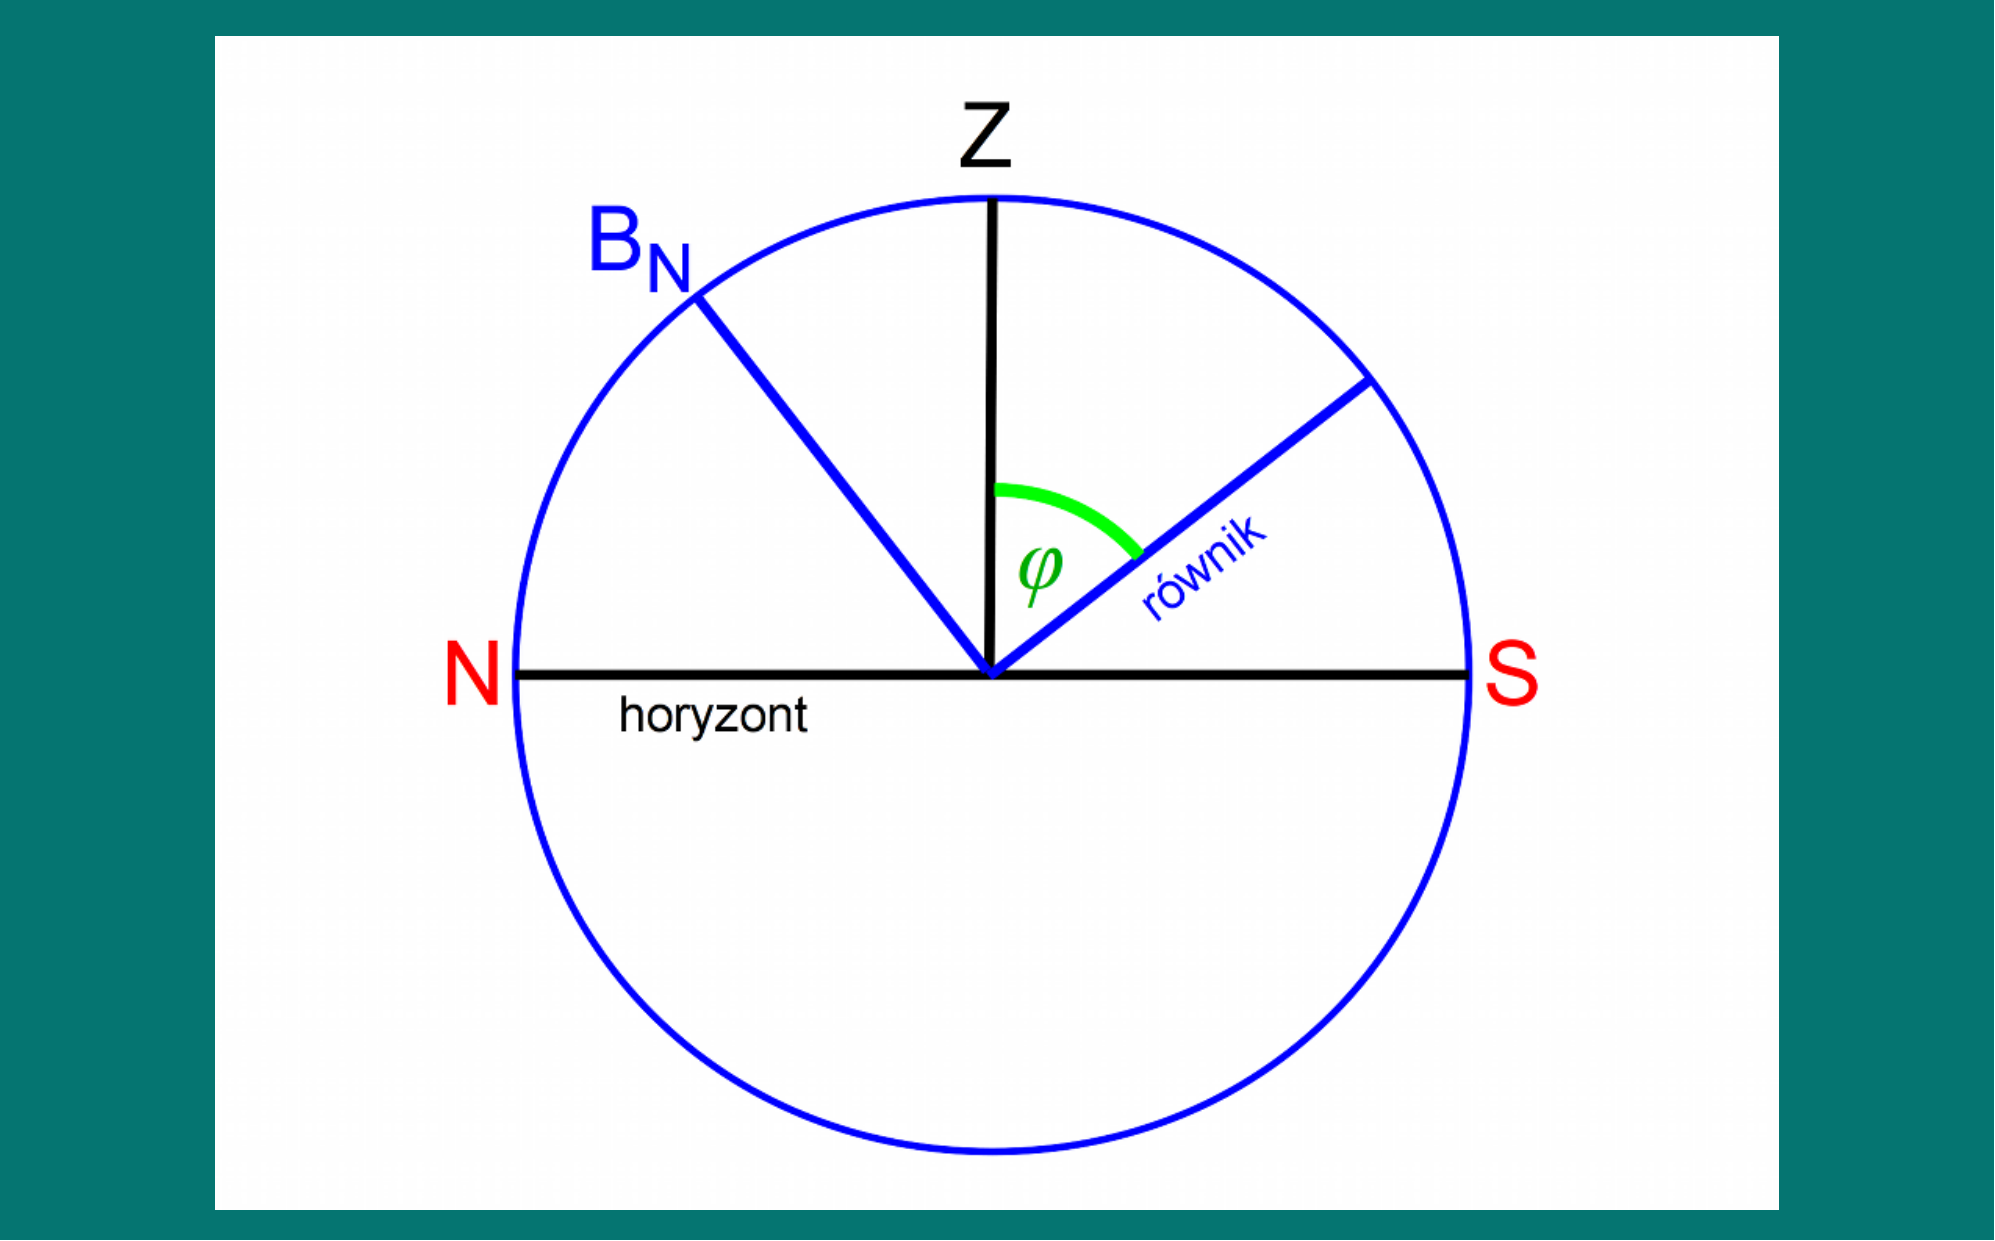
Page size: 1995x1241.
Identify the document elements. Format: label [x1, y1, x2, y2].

picture [215, 36, 1779, 1210]
